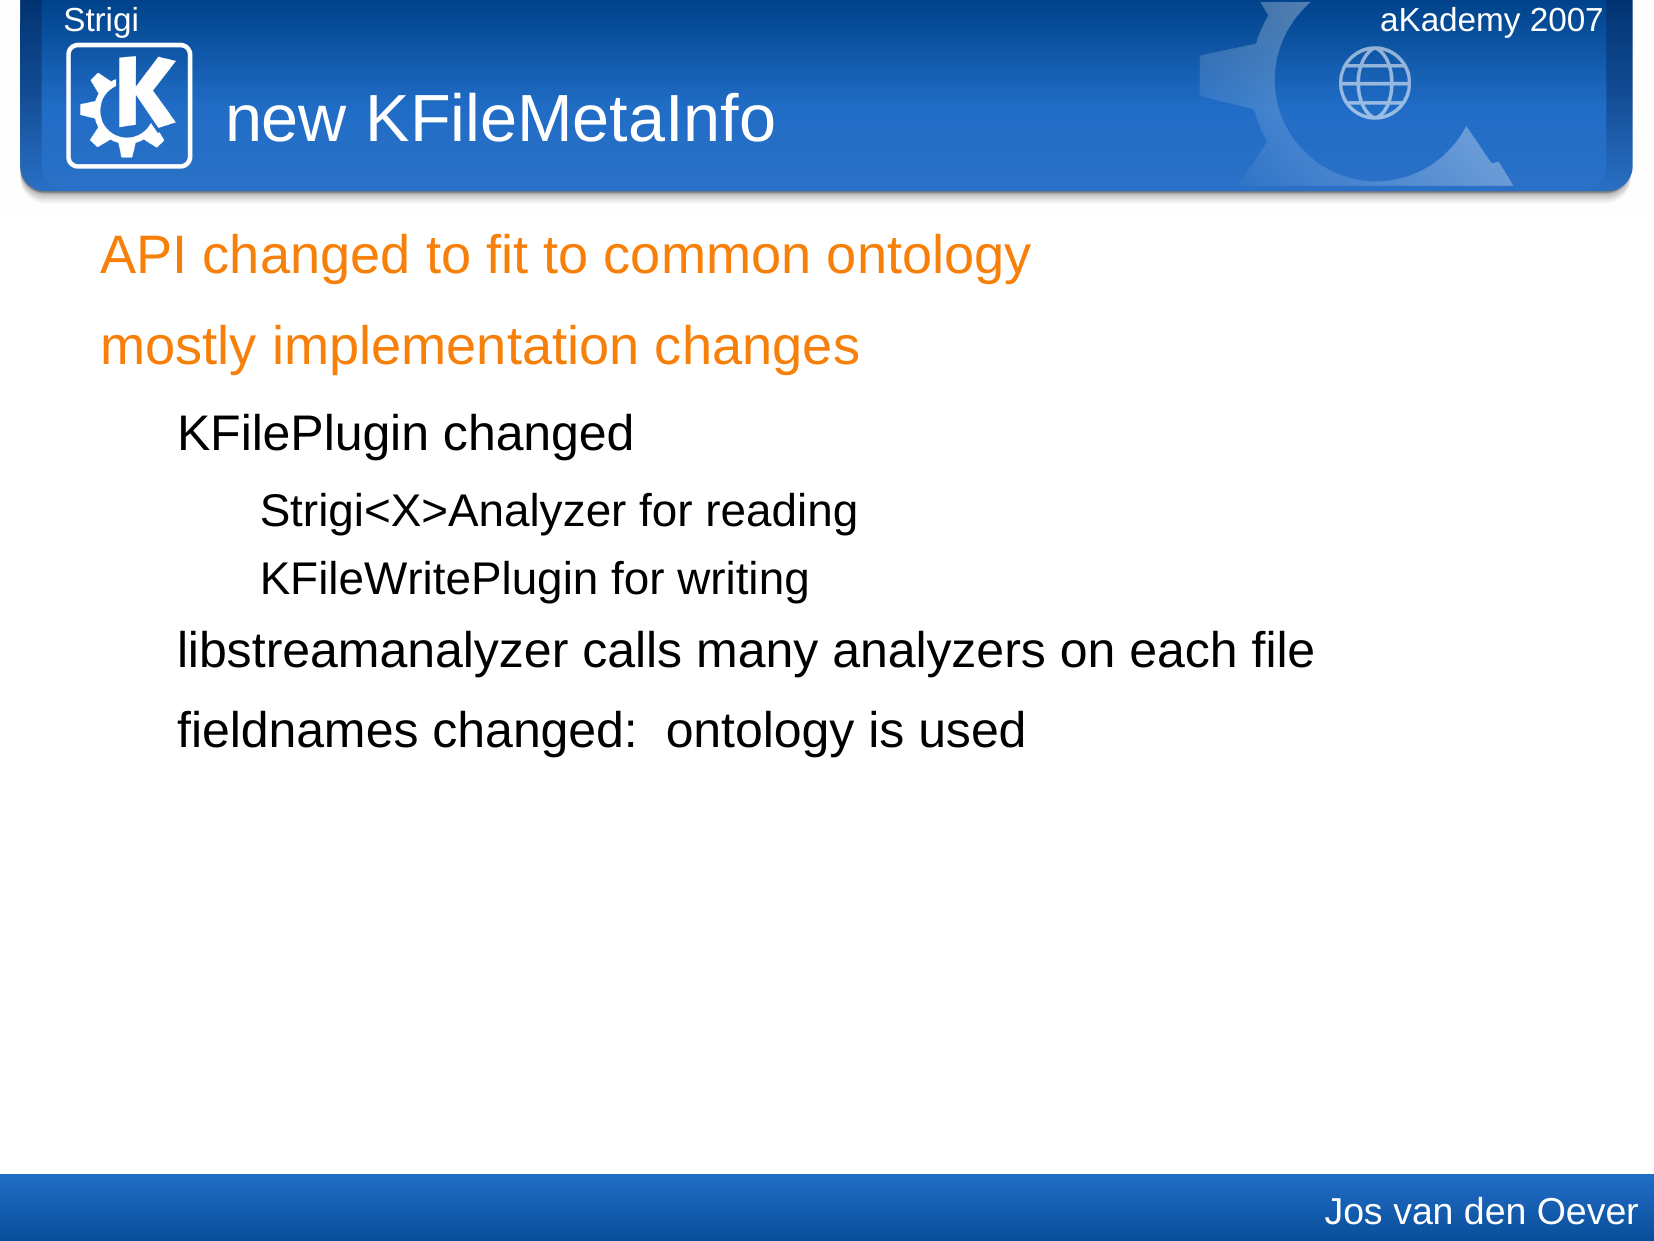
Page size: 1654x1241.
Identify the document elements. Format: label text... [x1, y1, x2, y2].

list API changed to fit to common ontology mostly implementation changes KFilePlugin changed Strigi<X>Analyzer for reading KFileWritePlugin for writing libstreamanalyzer calls many analyzers on each file fieldnames changed: ontology is used [82, 225, 1571, 1013]
picture [0, 0, 1652, 216]
title new KFileMetaInfo [225, 49, 1571, 188]
